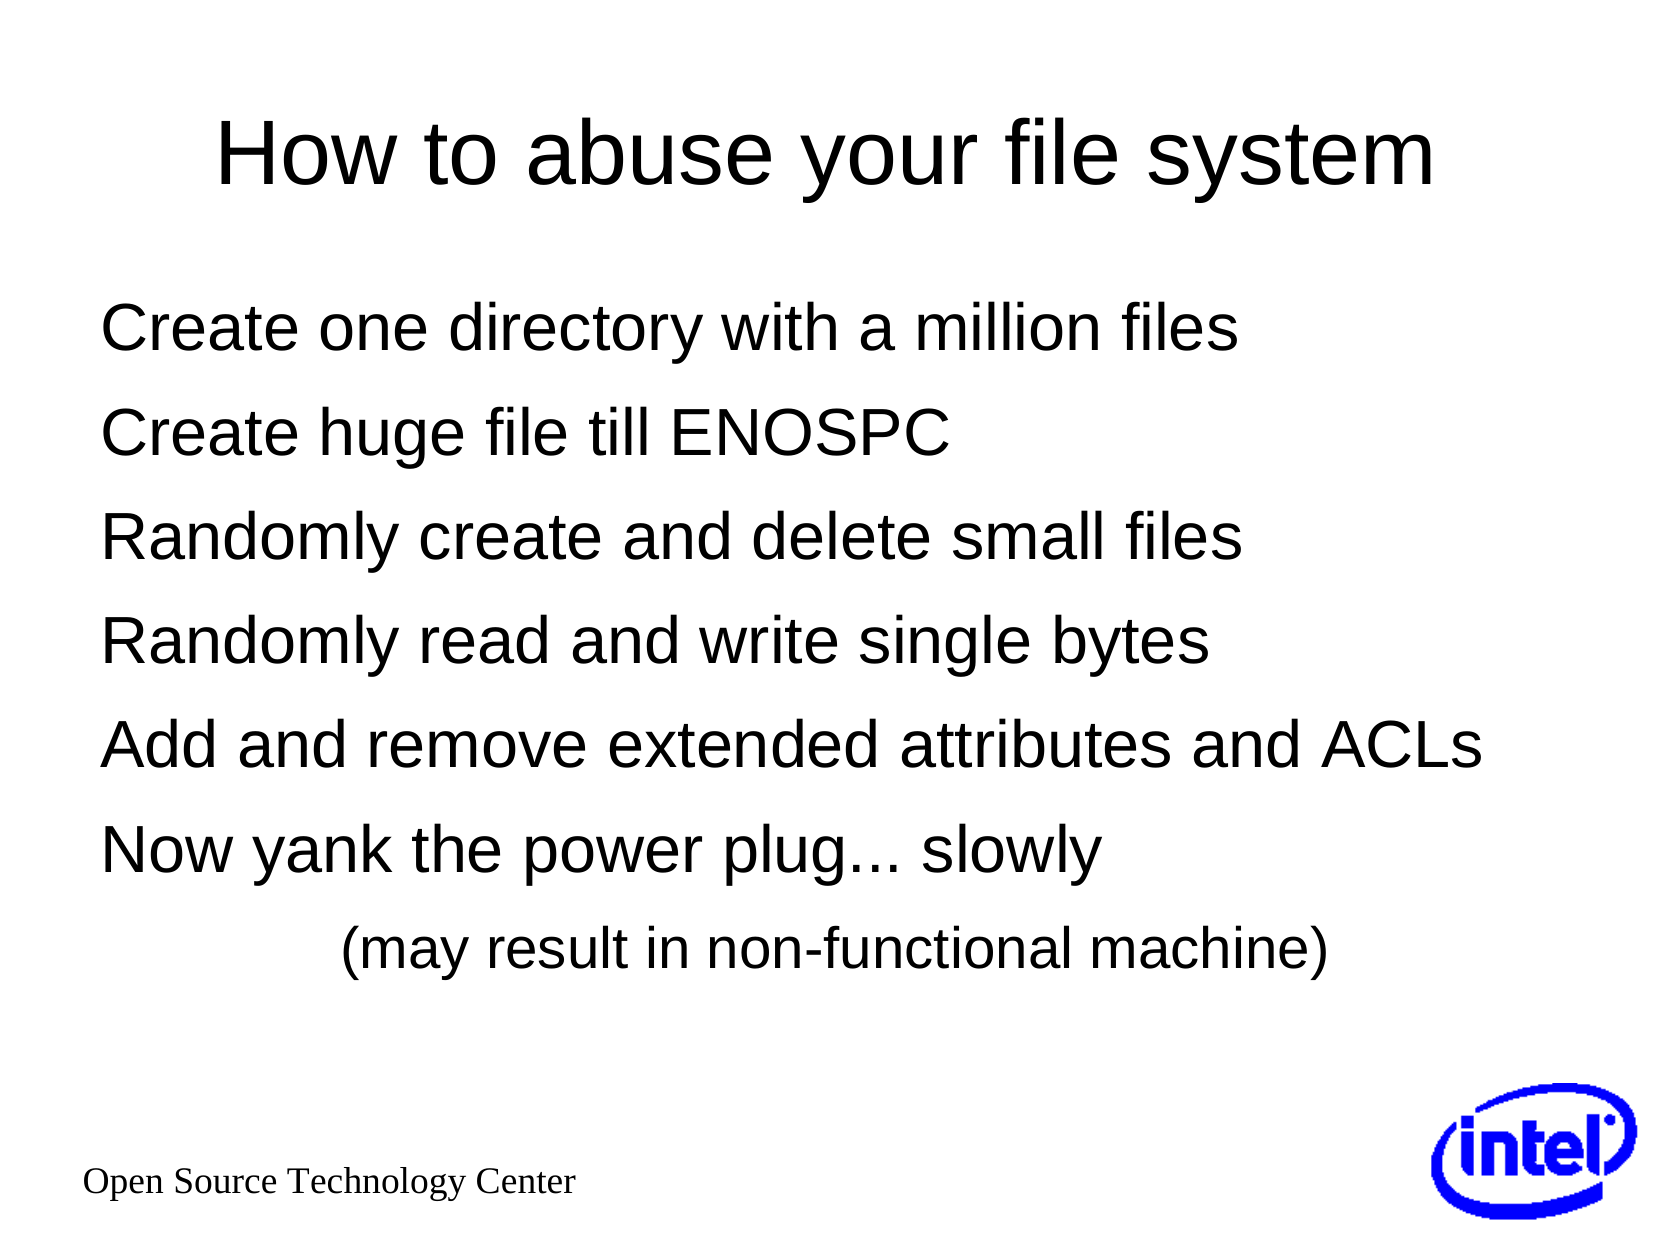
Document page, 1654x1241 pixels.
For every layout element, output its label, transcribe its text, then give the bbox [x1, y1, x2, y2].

picture [1430, 1083, 1639, 1223]
list Create one directory with a million files Create huge file till ENOSPC Randomly create and delete small files Randomly read and write single bytes Add and remove extended attributes and ACLs Now yank the power plug... slowly (may result in non-functional machine) [82, 290, 1571, 1109]
title How to abuse your file system [82, 49, 1571, 257]
